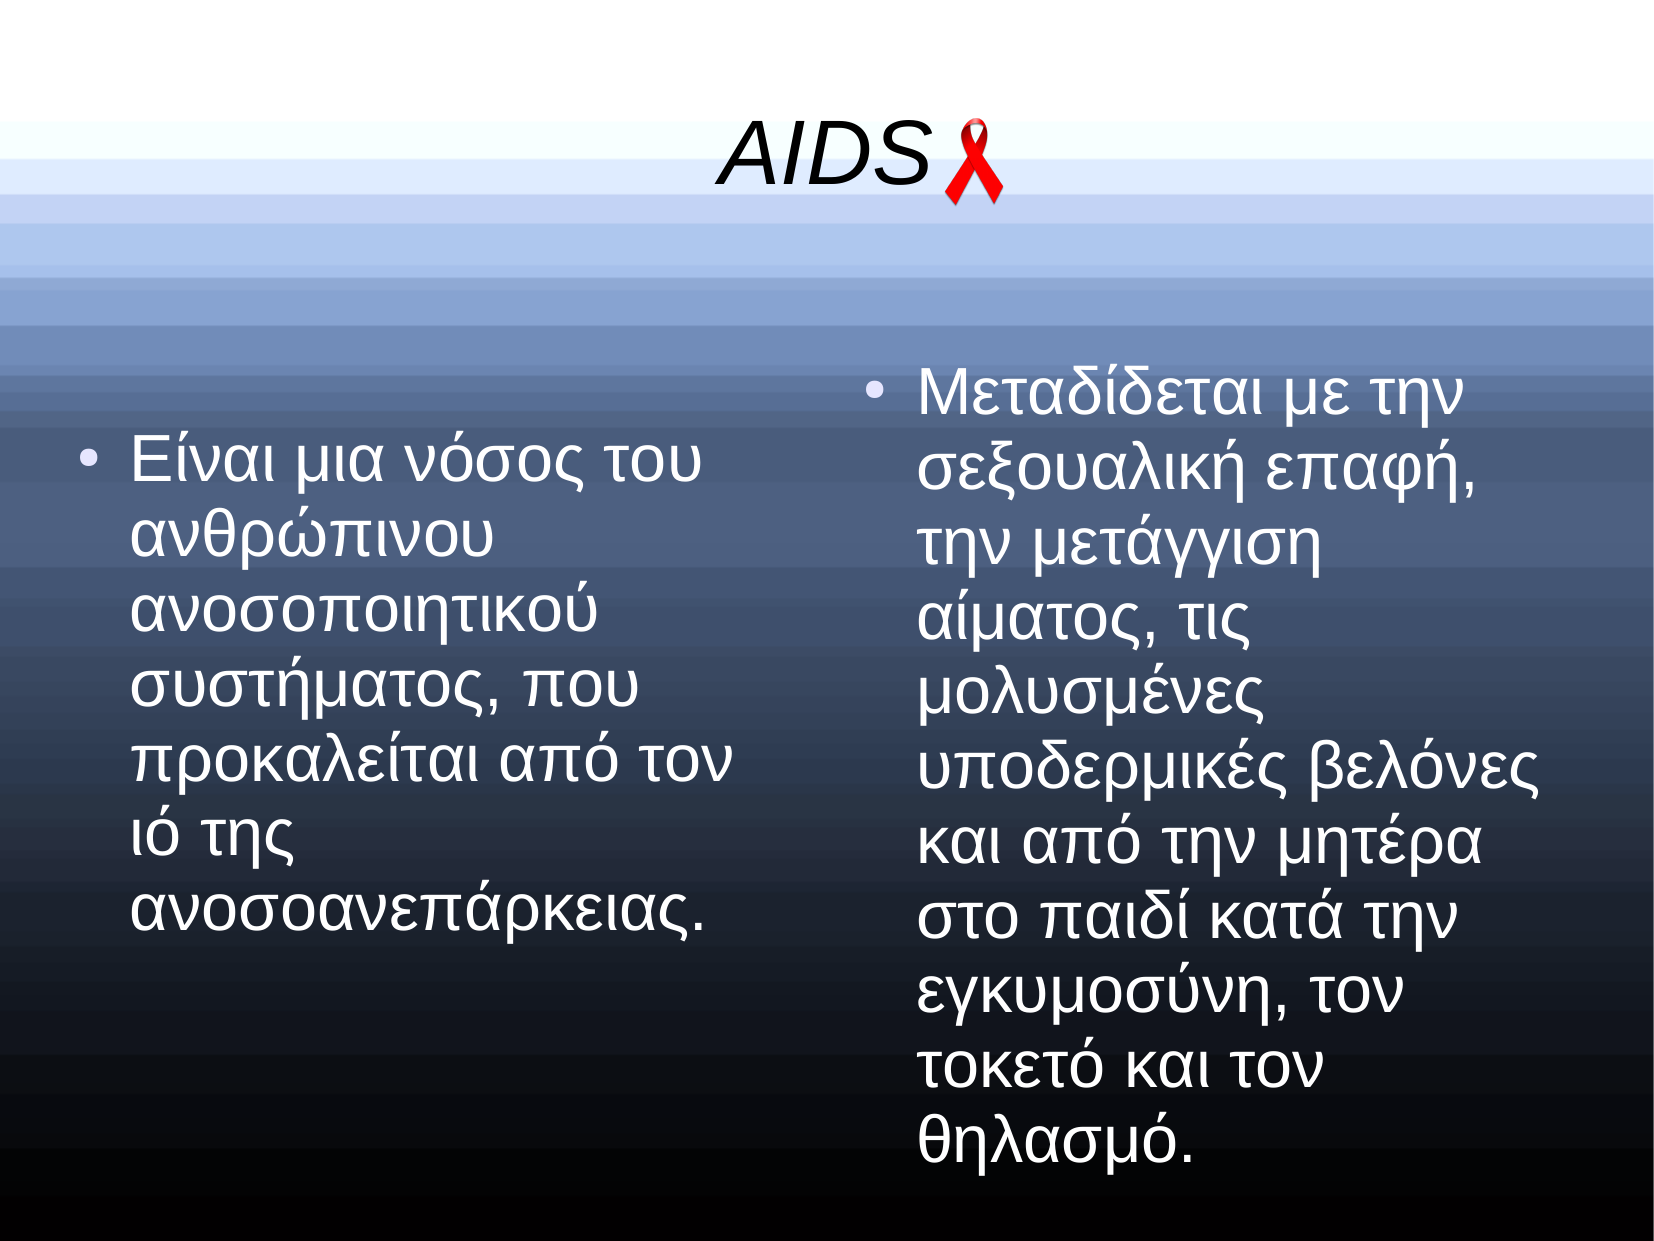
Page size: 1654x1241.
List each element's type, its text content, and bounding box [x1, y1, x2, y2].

list Είναι μια νόσος του ανθρώπινου ανοσοποιητικού συστήματος, που προκαλείται από τον ιό της ανοσοανεπάρκειας. [59, 317, 786, 945]
picture [0, 0, 1654, 1241]
list Μεταδίδεται με την σεξουαλική επαφή, την μετάγγιση αίματος, τις μολυσμένες υποδερμικές βελόνες και από την μητέρα στο παιδί κατά την εγκυμοσύνη, τον τοκετό και τον θηλασμό. [845, 354, 1572, 1177]
title AIDS [82, 49, 1571, 257]
